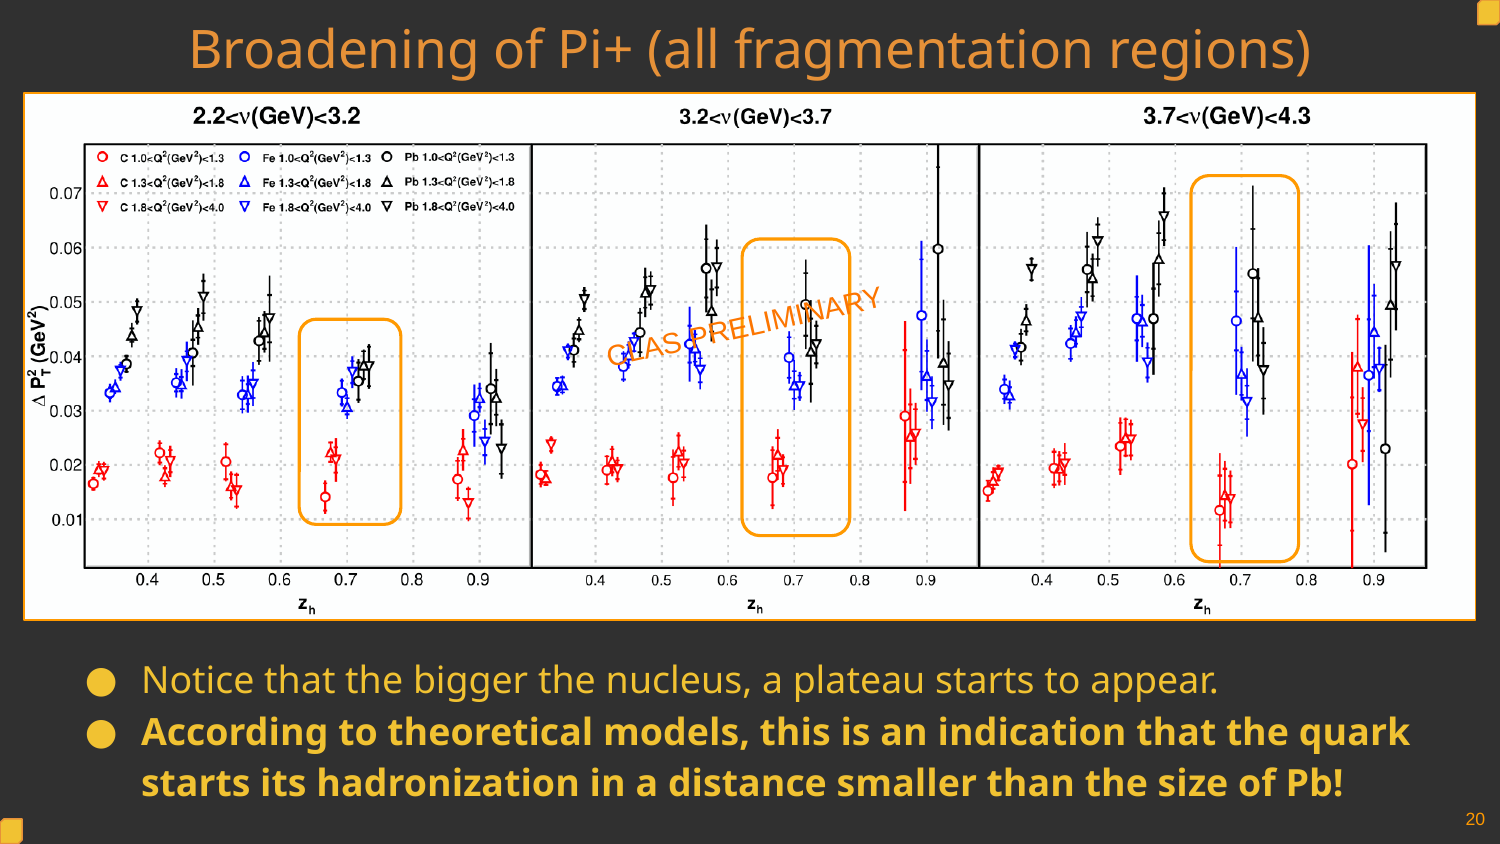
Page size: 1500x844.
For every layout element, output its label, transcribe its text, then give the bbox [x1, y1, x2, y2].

slide_number <number> [1437, 792, 1500, 844]
picture [24, 93, 1475, 620]
list Notice that the bigger the nucleus, a plateau starts to appear. According to theoretical models, this is an indication that the quark starts its hadronization in a distance smaller than the size of Pb! [51, 634, 1449, 821]
title Broadening of Pi+ (all fragmentation regions) [51, 0, 1449, 92]
text_box CLAS PRELIMINARY [82, 155, 1418, 548]
